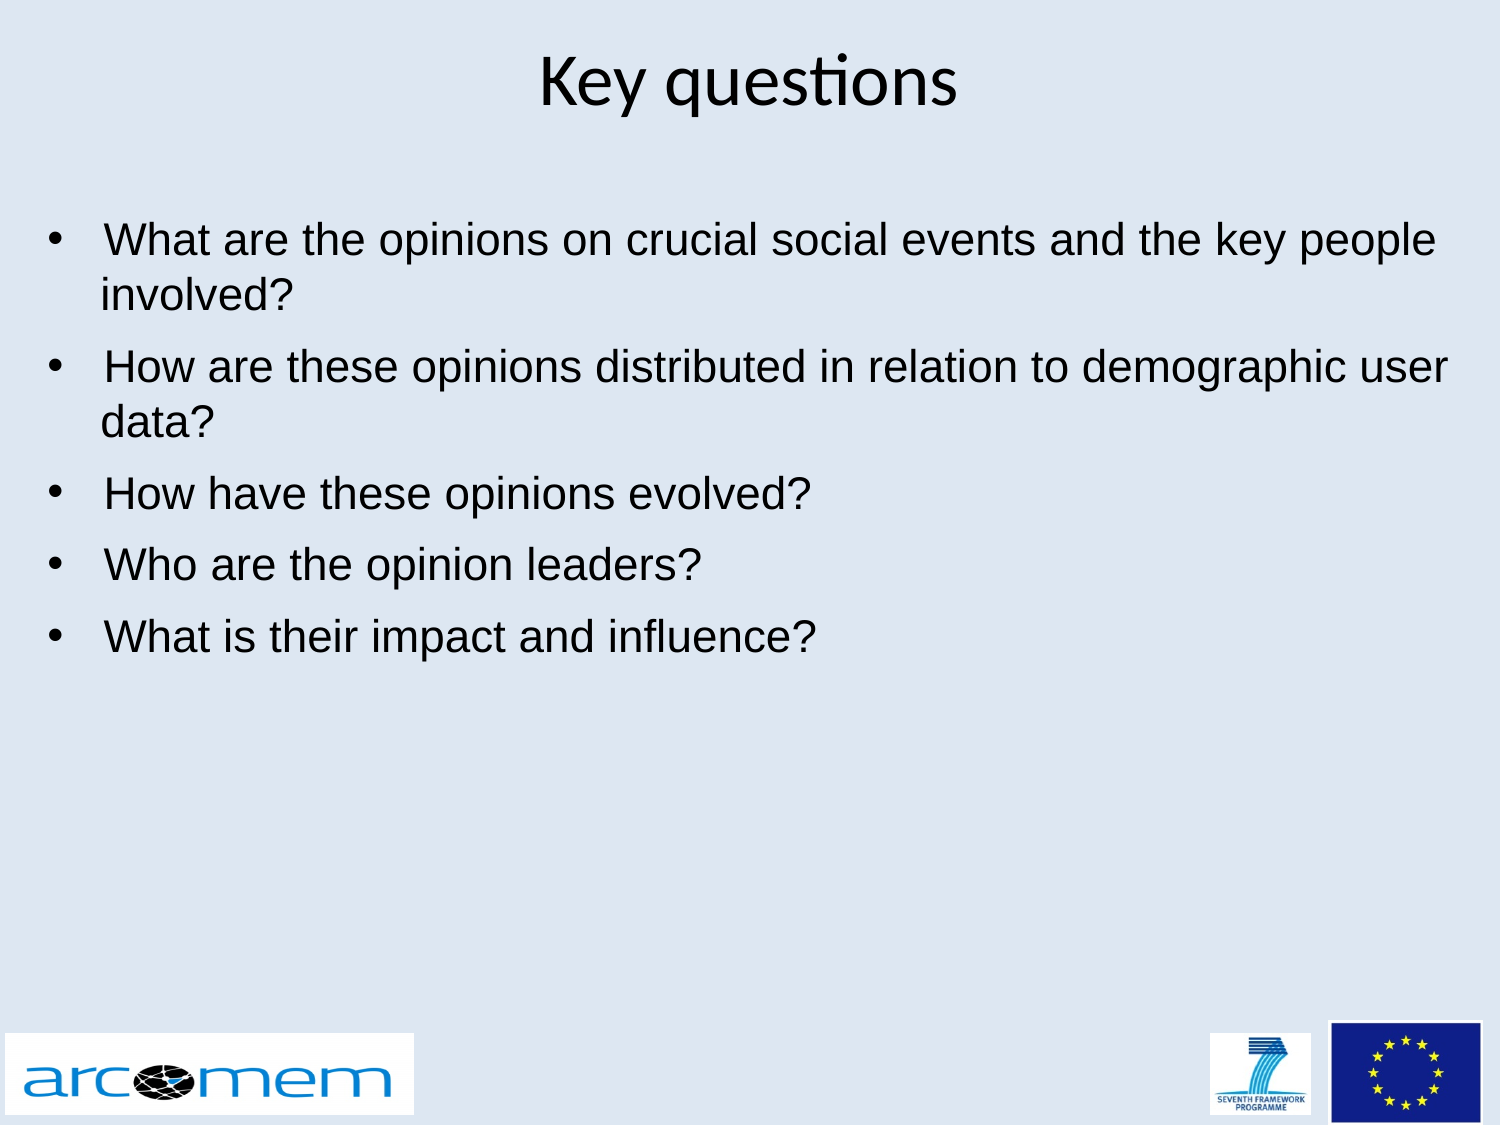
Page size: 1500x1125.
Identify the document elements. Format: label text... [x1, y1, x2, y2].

picture [1210, 1033, 1311, 1115]
title Key questions [112, 18, 1387, 133]
picture [5, 1033, 414, 1115]
list What are the opinions on crucial social events and the key people involved? How are these opinions distributed in relation to demographic user data? How have these opinions evolved? Who are the opinion leaders? What is their impact and influence? [29, 202, 1500, 961]
picture [1328, 1020, 1483, 1125]
